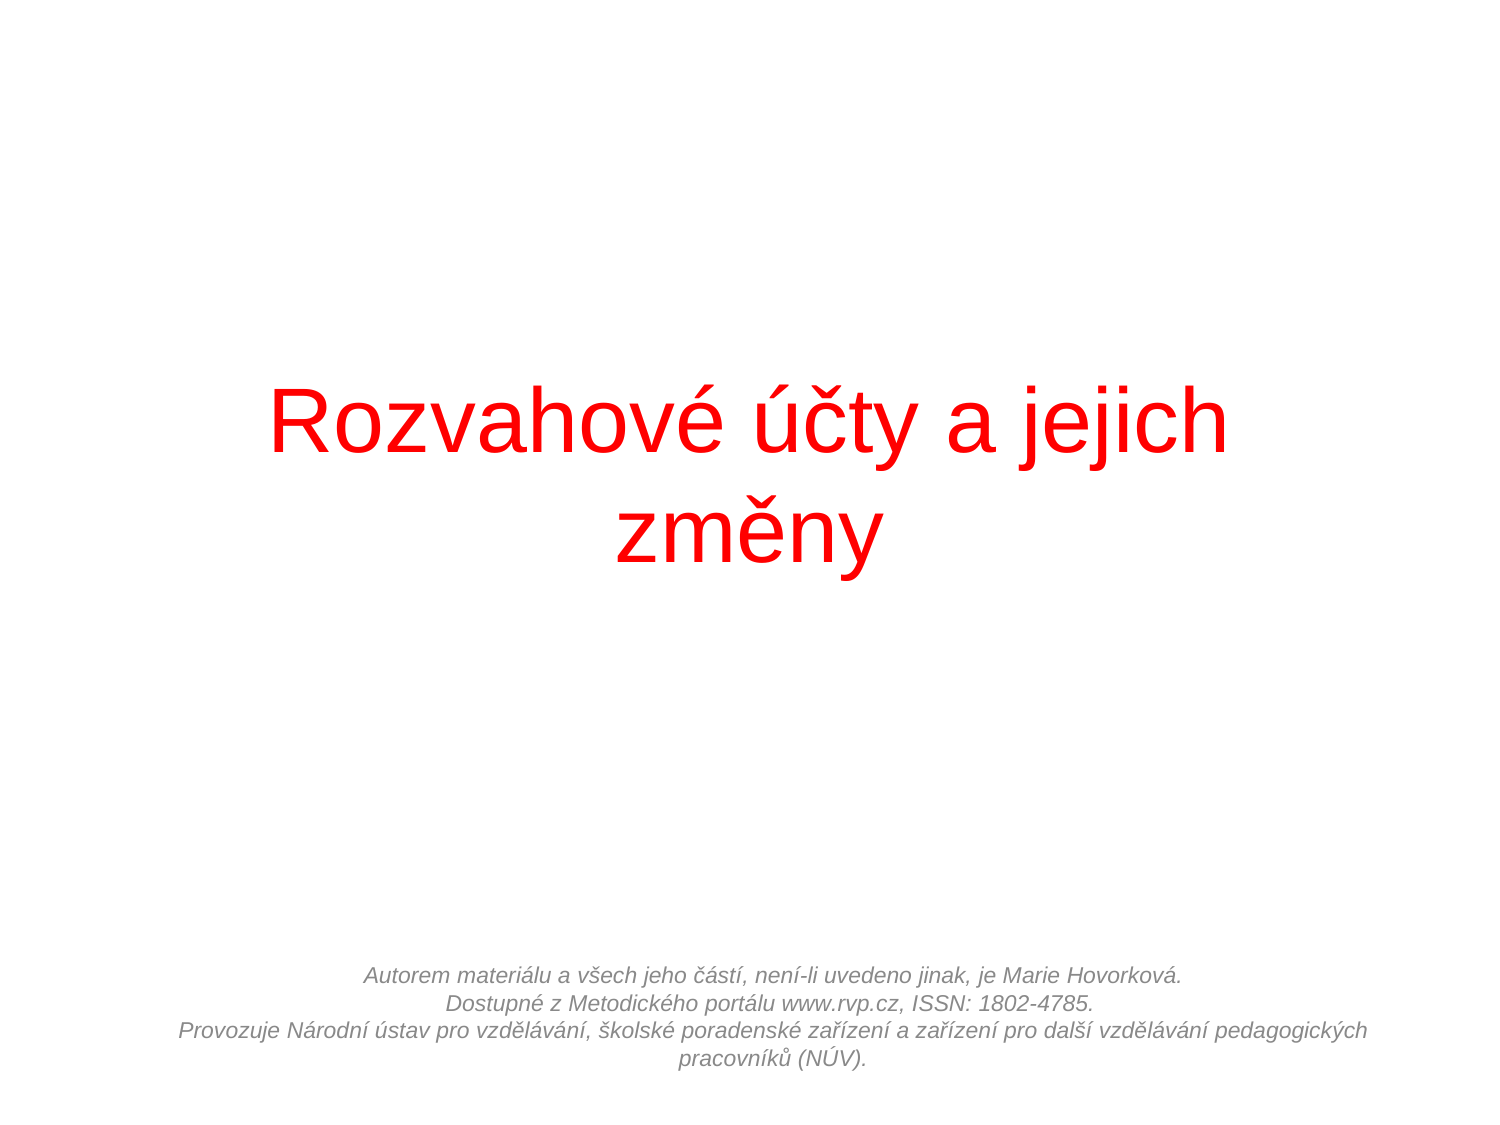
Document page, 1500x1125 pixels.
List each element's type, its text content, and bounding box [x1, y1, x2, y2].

title Rozvahové účty a jejich změny [112, 349, 1388, 592]
text_box Autorem materiálu a všech jeho částí, není-li uvedeno jinak, je Marie Hovorková. Dostupné z Metodického portálu www.rvp.cz, ISSN: 1802-4785. Provozuje Národní ústav pro vzdělávání, školské poradenské zařízení a zařízení pro další vzdělávání pedagogických pracovníků (NÚV). [159, 999, 1388, 1060]
